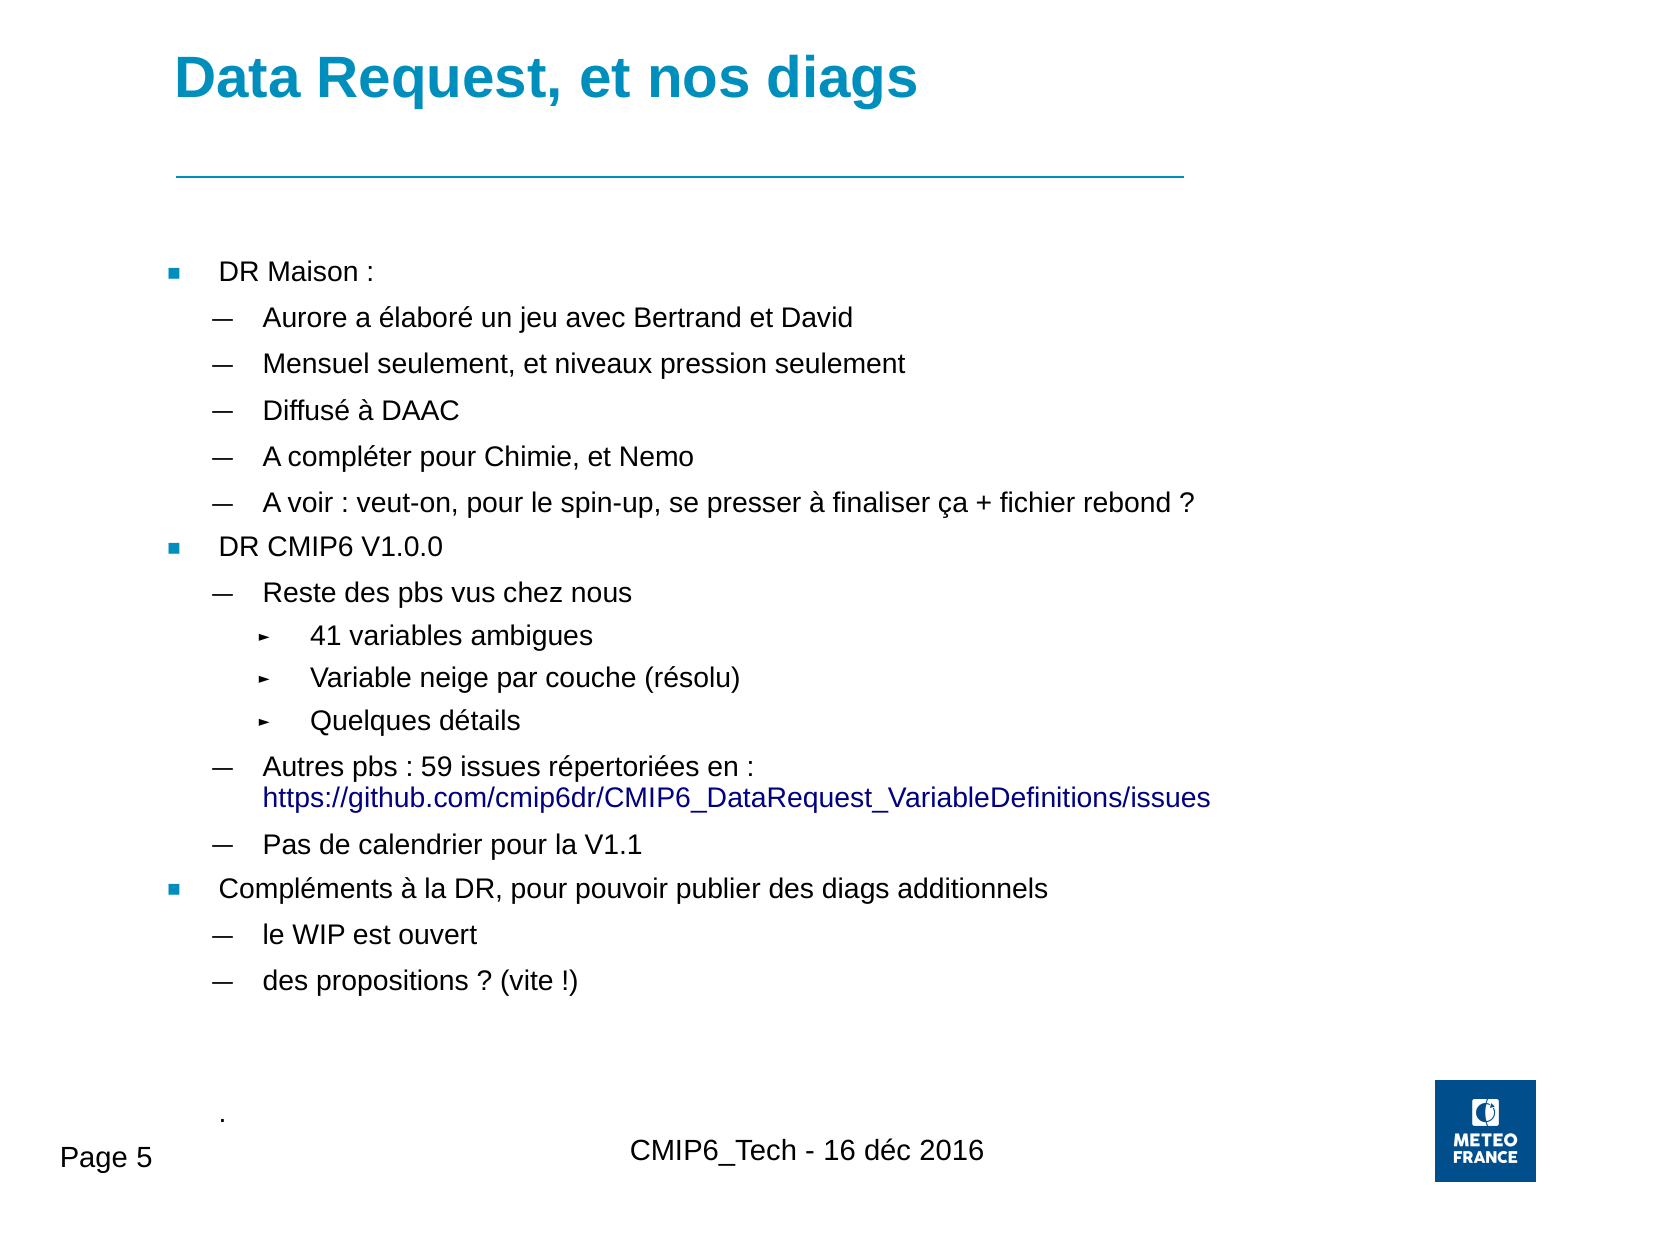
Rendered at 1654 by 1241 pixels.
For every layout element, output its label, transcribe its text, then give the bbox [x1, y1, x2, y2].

title Data Request, et nos diags [174, 0, 1654, 156]
list DR Maison : Aurore a élaboré un jeu avec Bertrand et David Mensuel seulement, et niveaux pression seulement Diffusé à DAAC A compléter pour Chimie, et Nemo A voir : veut-on, pour le spin-up, se presser à finaliser ça + fichier rebond ? DR CMIP6 V1.0.0 Reste des pbs vus chez nous 41 variables ambigues Variable neige par couche (résolu) Quelques détails Autres pbs : 59 issues répertoriées en : https://github.com/cmip6dr/CMIP6_DataRequest_VariableDefinitions/issues Pas de calendrier pour la V1.1 Compléments à la DR, pour pouvoir publier des diags additionnels le WIP est ouvert des propositions ? (vite !) . [156, 256, 1571, 1134]
picture [1435, 1134, 1536, 1182]
